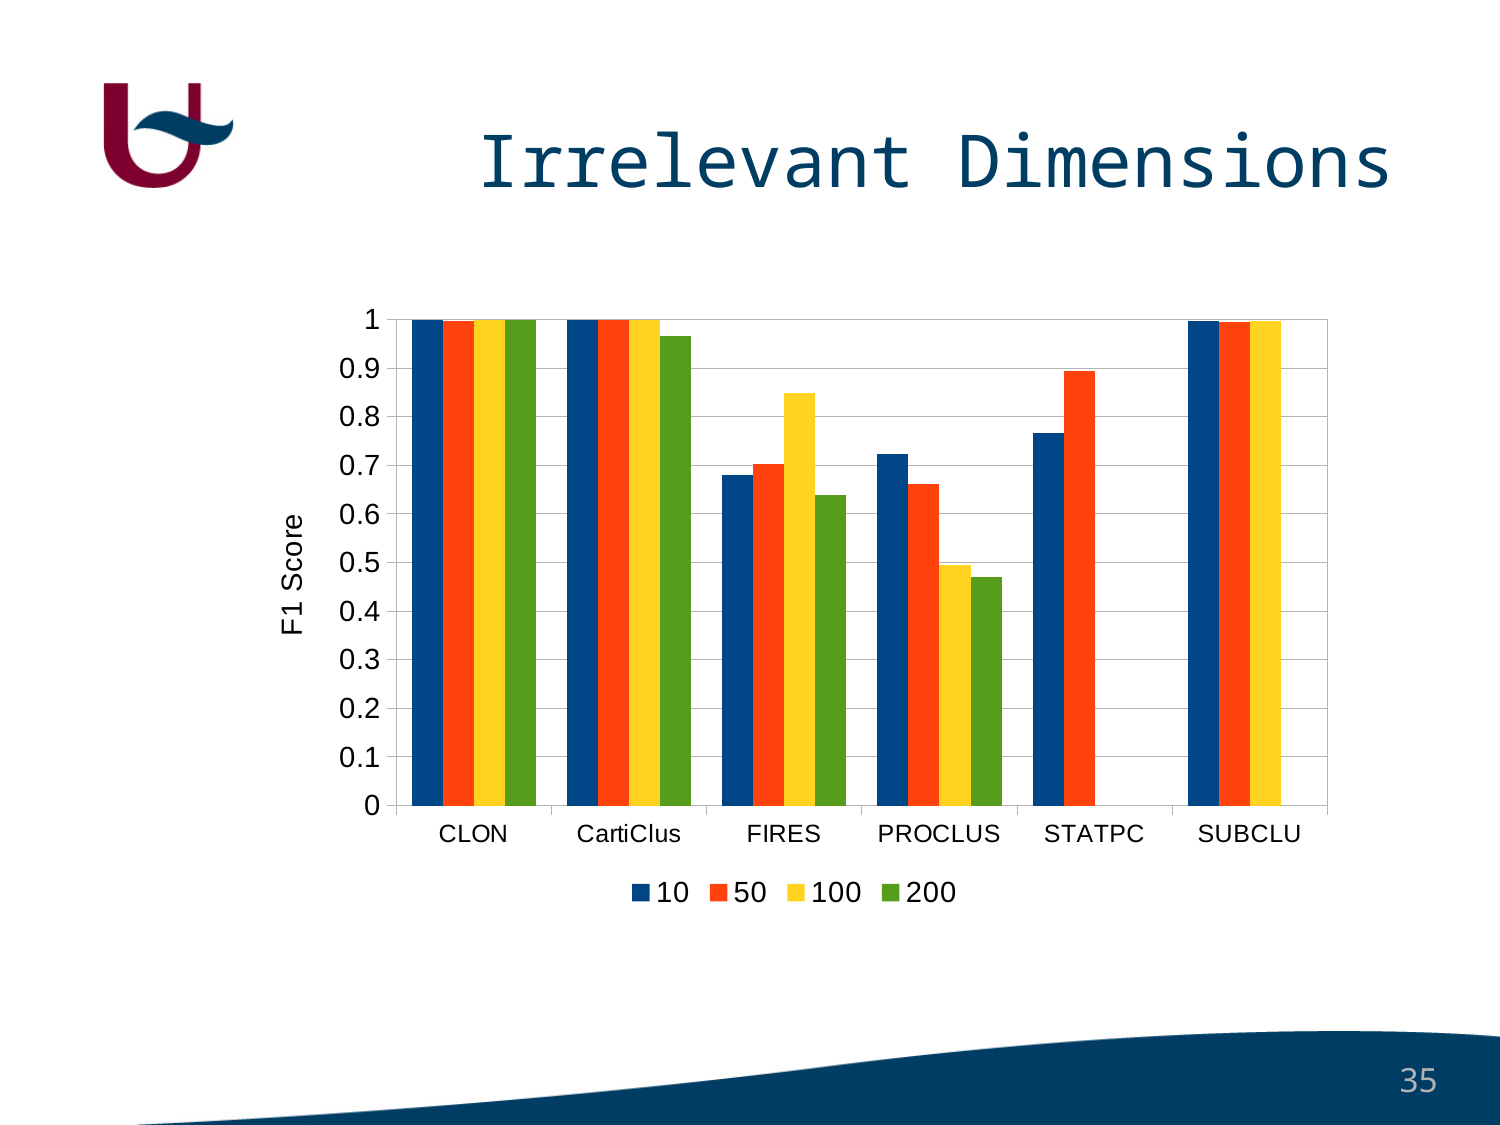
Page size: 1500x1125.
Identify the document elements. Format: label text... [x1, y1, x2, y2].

chart [240, 290, 1350, 916]
title Irrelevant Dimensions [103, 105, 1396, 211]
picture [103, 83, 234, 105]
picture [137, 1031, 1500, 1125]
